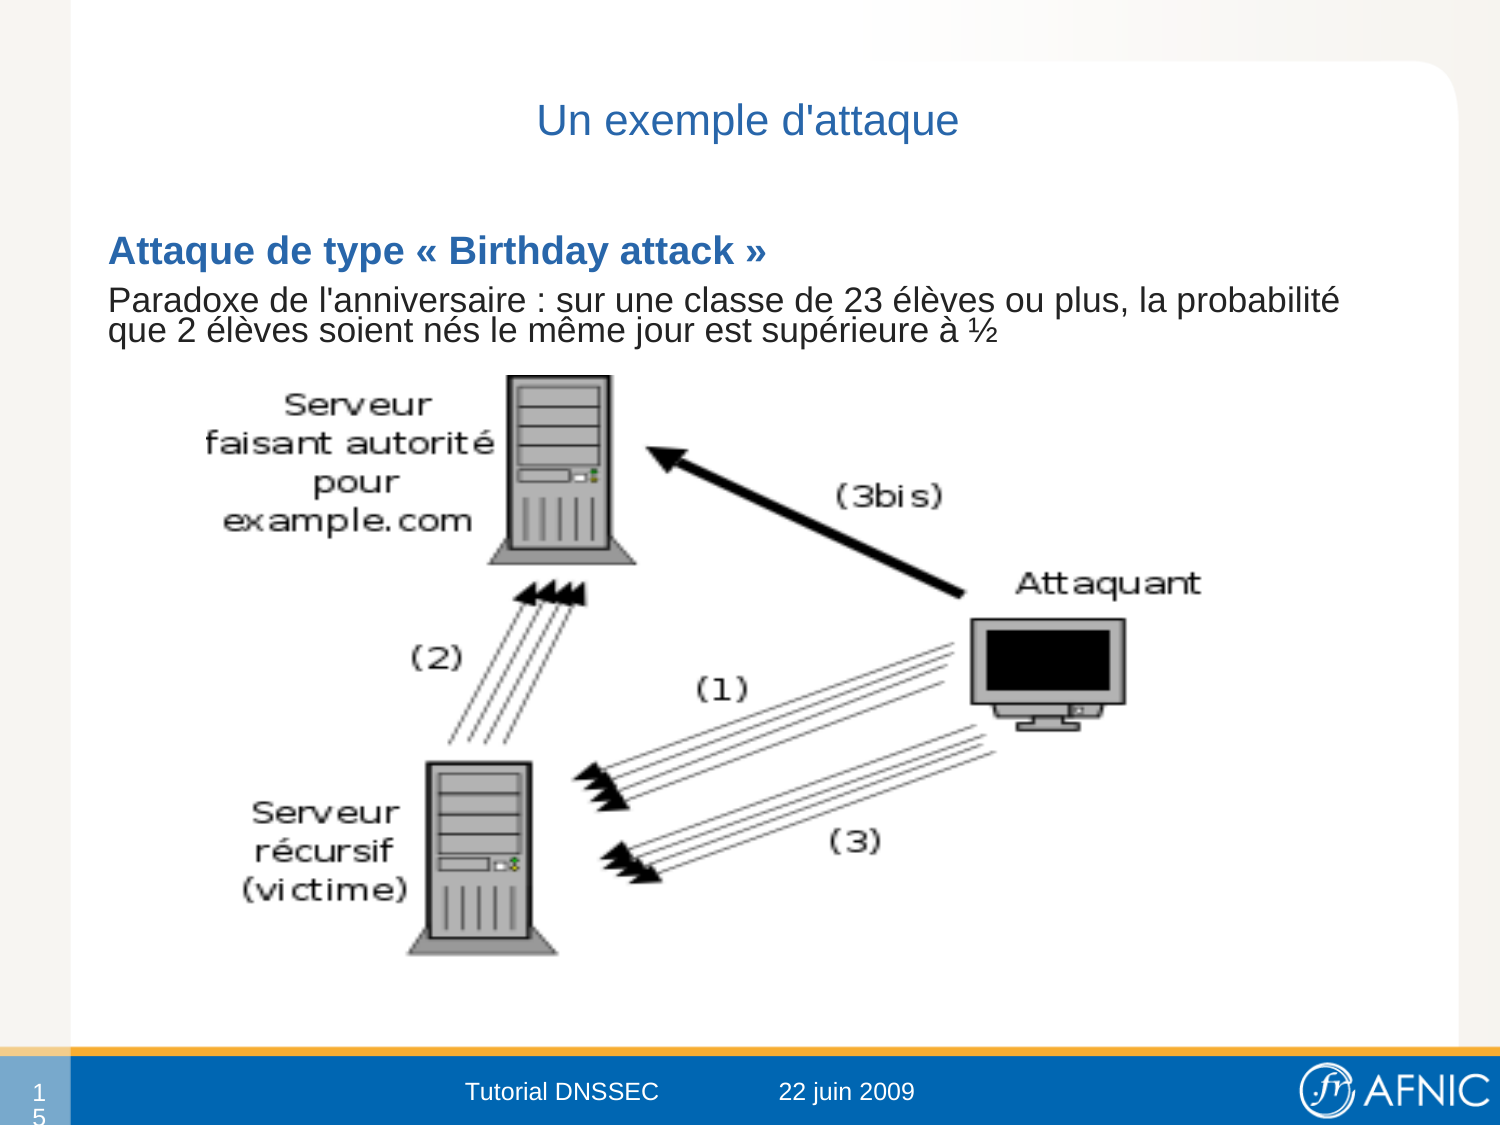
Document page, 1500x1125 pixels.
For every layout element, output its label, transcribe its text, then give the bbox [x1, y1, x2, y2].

list Attaque de type « Birthday attack » Paradoxe de l'anniversaire : sur une classe de 23 élèves ou plus, la probabilité que 2 élèves soient nés le même jour est supérieure à ½ [108, 225, 1389, 935]
title Un exemple d'attaque [108, 41, 1389, 195]
picture [0, 0, 1500, 1125]
